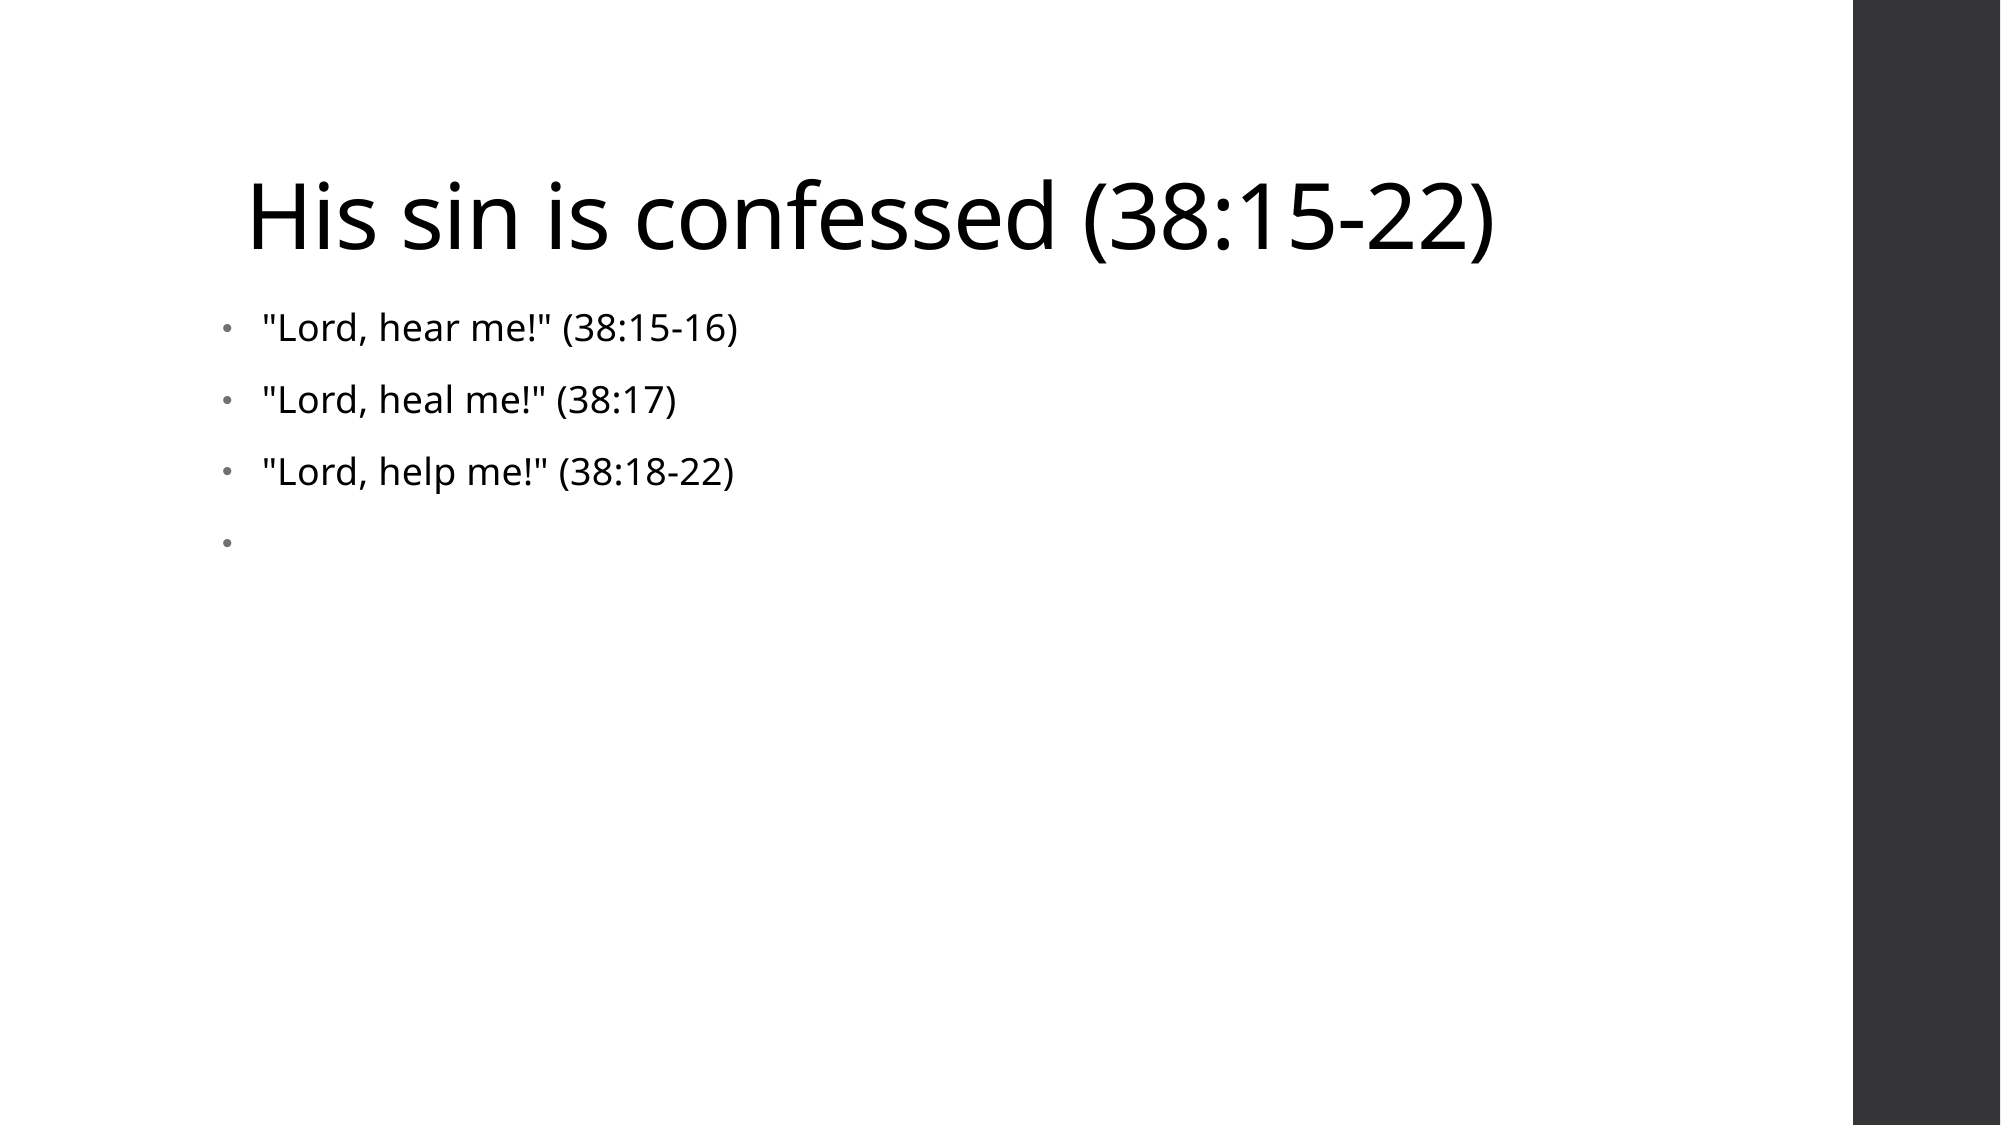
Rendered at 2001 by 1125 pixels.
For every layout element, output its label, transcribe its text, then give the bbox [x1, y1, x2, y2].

list "Lord, hear me!" (38:15-16) "Lord, heal me!" (38:17) "Lord, help me!" (38:18-22) [206, 299, 1617, 1014]
title His sin is confessed (38:15-22) [206, 60, 1797, 278]
